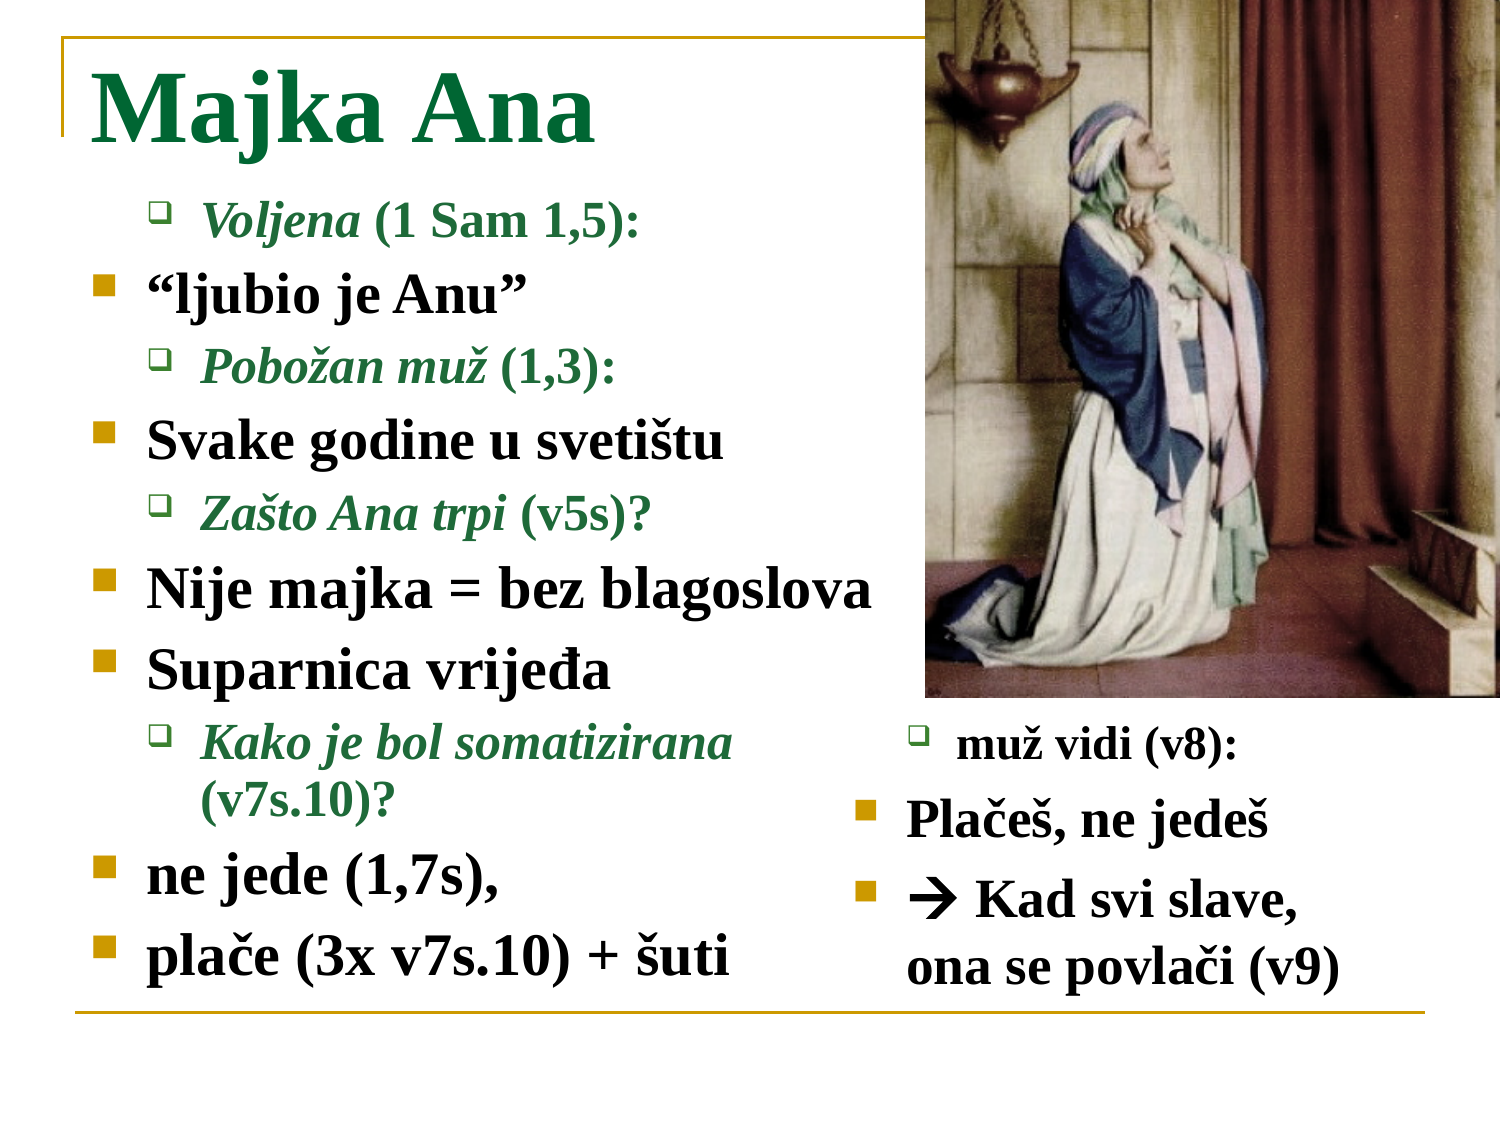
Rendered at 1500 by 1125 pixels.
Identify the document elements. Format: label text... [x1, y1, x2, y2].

list Voljena (1 Sam 1,5): “ljubio je Anu” Pobožan muž (1,3): Svake godine u svetištu Zašto Ana trpi (v5s)? Nije majka = bez blagoslova Suparnica vrijeđa Kako je bol somatizirana (v7s.10)? ne jede (1,7s), plače (3x v7s.10) + šuti [75, 184, 904, 1006]
list muž vidi (v8): Plačeš, ne jedeš  Kad svi slave, ona se povlači (v9) [837, 704, 1500, 1006]
picture [925, 0, 1500, 698]
title Majka Ana [75, 31, 925, 218]
